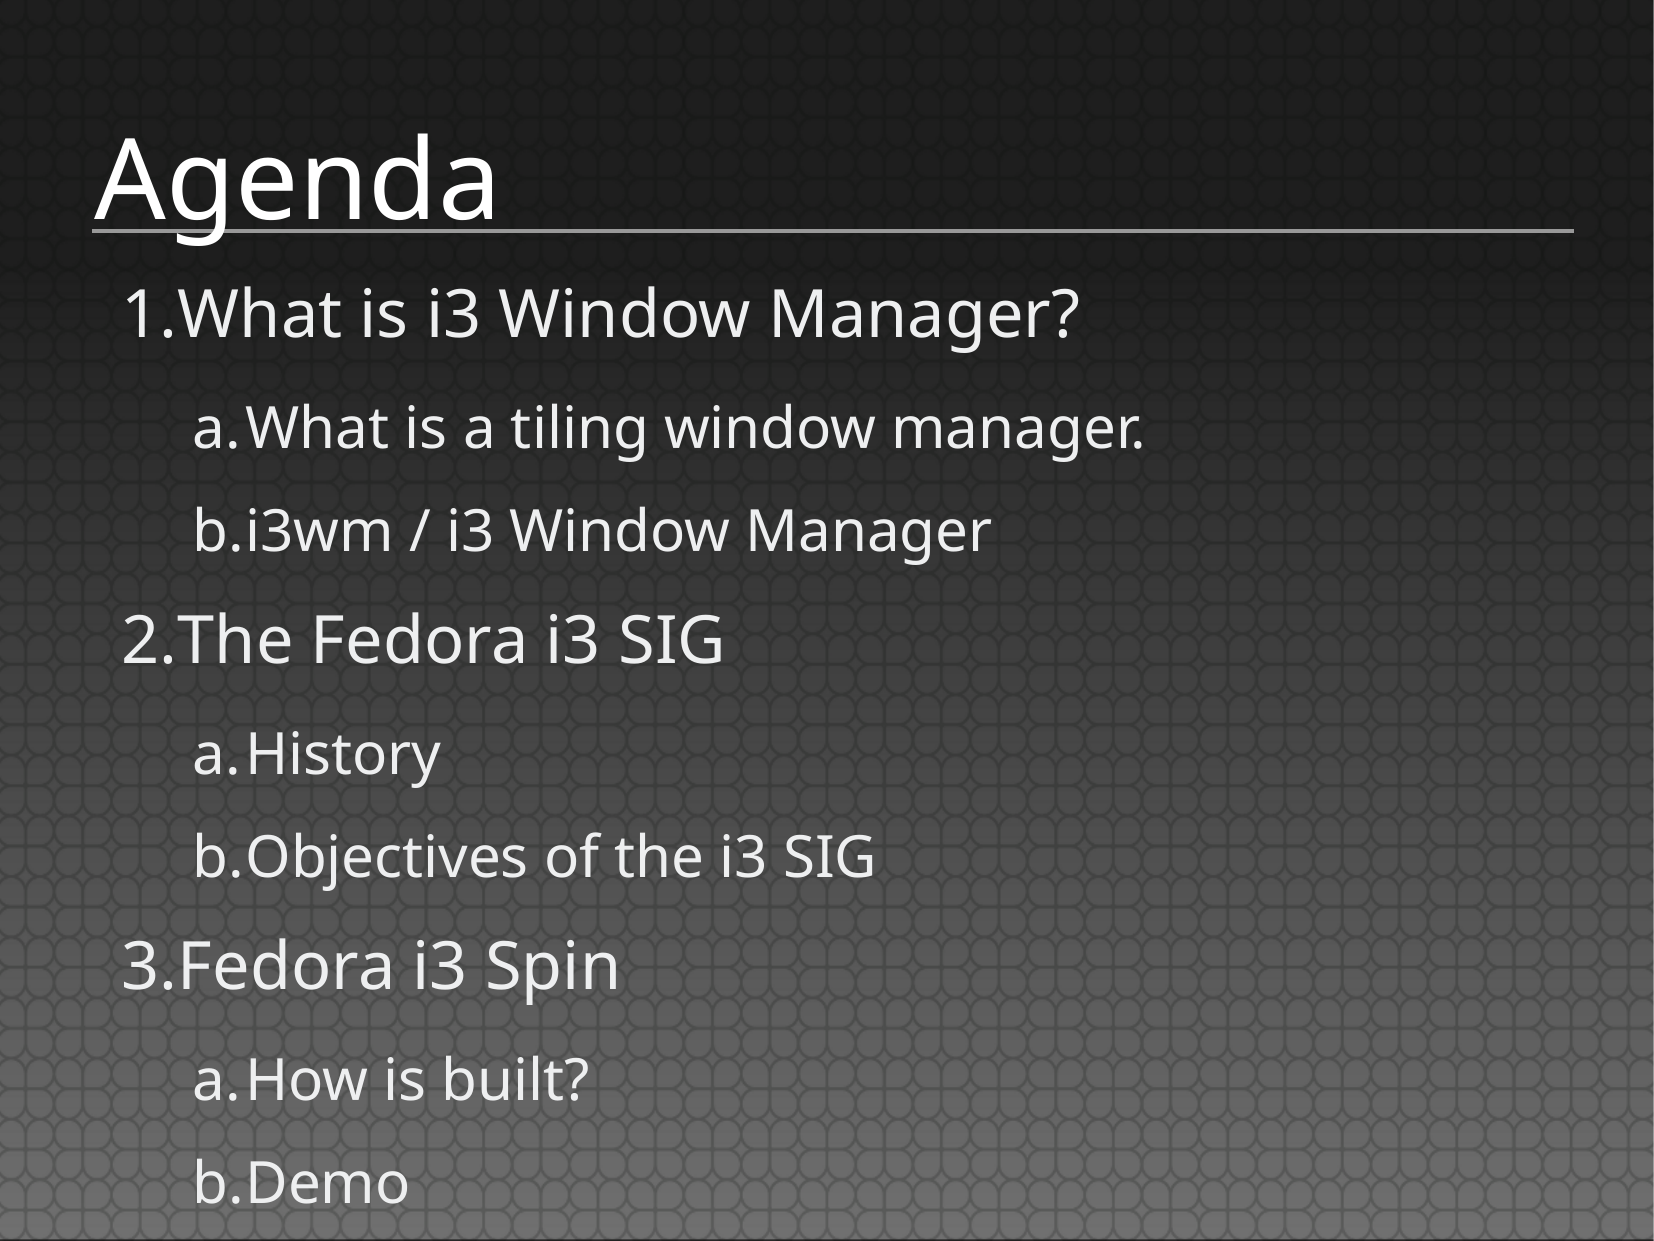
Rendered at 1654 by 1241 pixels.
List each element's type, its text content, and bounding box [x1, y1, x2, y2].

title Agenda [94, 100, 1426, 251]
picture [0, 0, 1654, 1241]
list What is i3 Window Manager? What is a tiling window manager. i3wm / i3 Window Manager The Fedora i3 SIG History Objectives of the i3 SIG Fedora i3 Spin How is built? Demo Getting Involved [103, 265, 1492, 1214]
